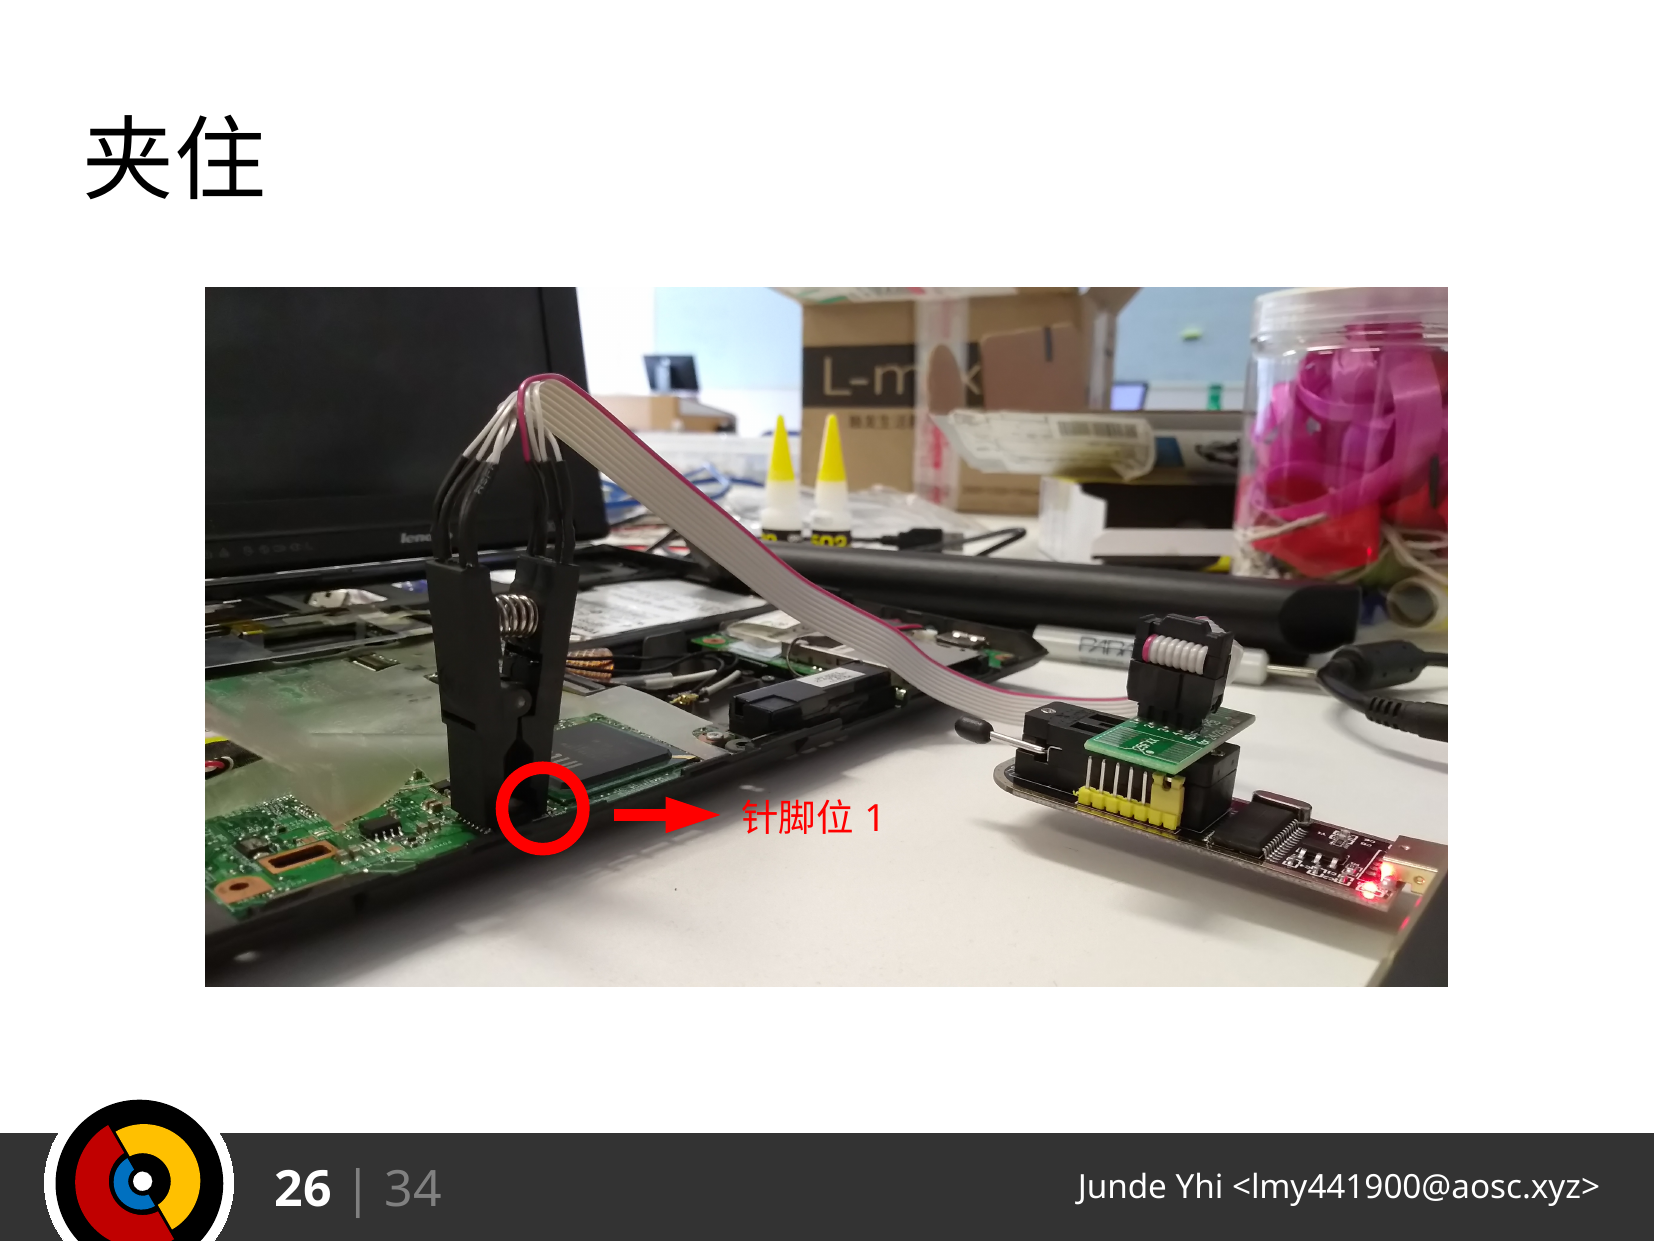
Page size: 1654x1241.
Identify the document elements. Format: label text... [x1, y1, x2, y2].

text_box 针脚位1 [726, 780, 901, 851]
title 夹住 [82, 49, 1571, 257]
picture [205, 287, 1448, 987]
